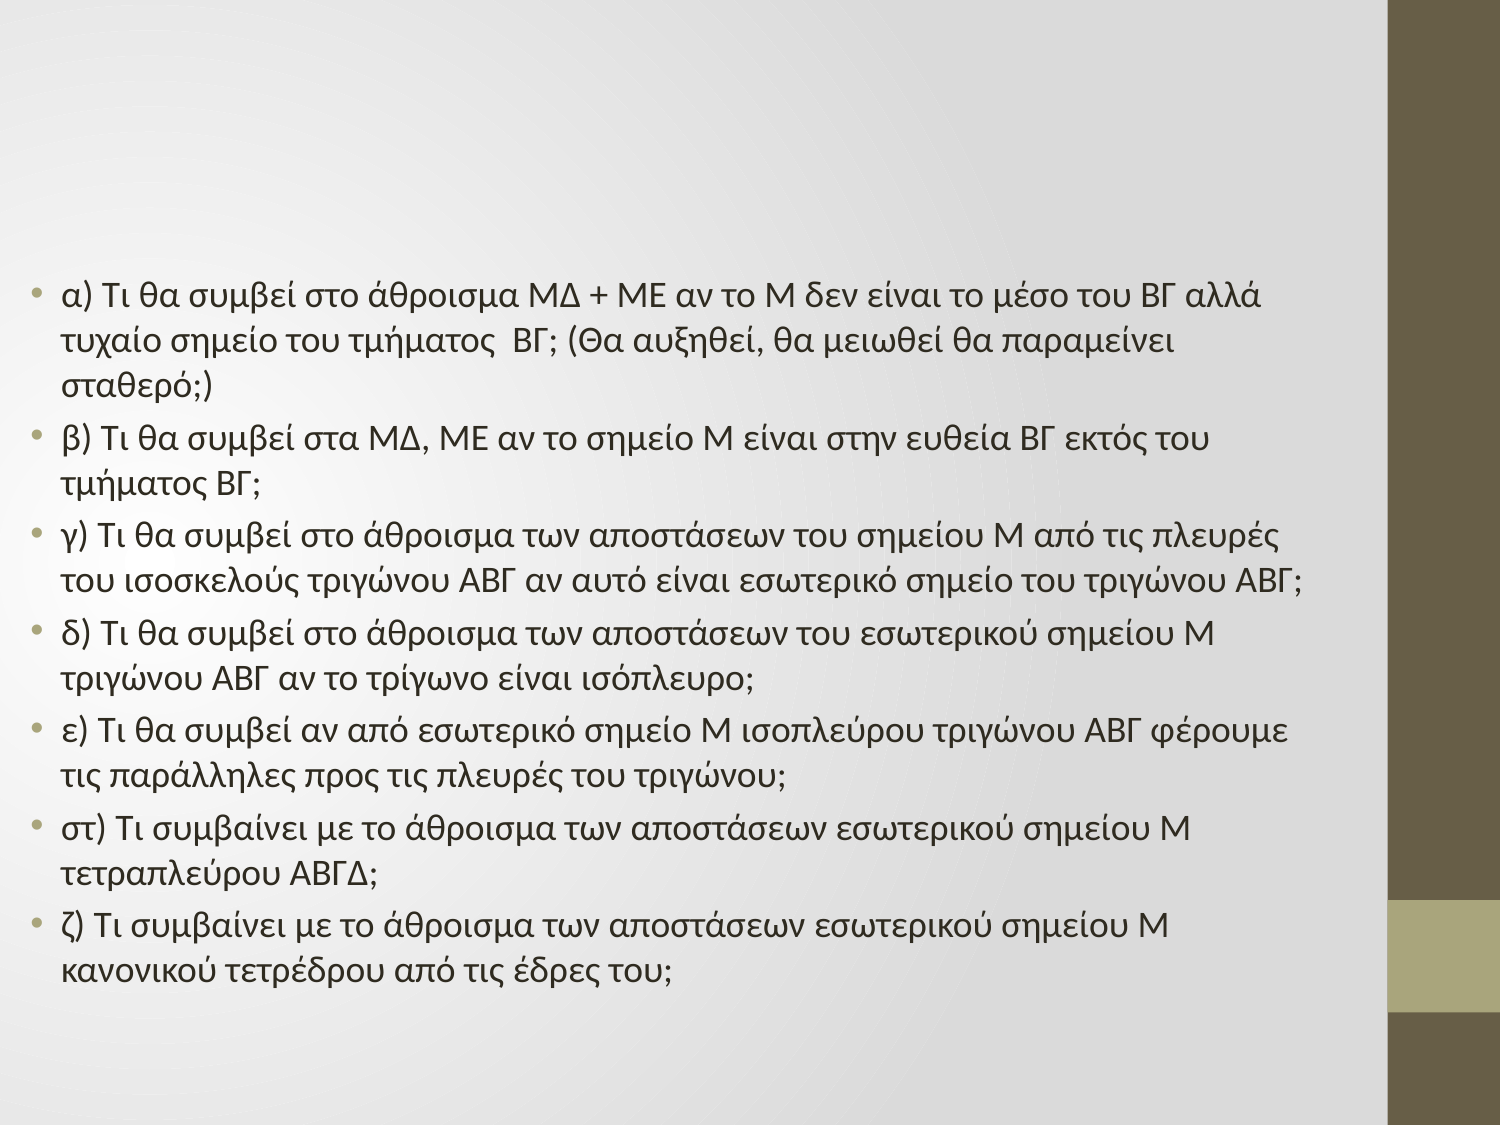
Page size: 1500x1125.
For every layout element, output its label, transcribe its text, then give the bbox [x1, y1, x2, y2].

list α) Τι θα συμβεί στο άθροισμα ΜΔ + ΜΕ αν το Μ δεν είναι το μέσο του ΒΓ αλλά τυχαίο σημείο του τμήματος ΒΓ; (Θα αυξηθεί, θα μειωθεί θα παραμείνει σταθερό;) β) Τι θα συμβεί στα ΜΔ, ΜΕ αν το σημείο Μ είναι στην ευθεία ΒΓ εκτός του τμήματος ΒΓ; γ) Τι θα συμβεί στο άθροισμα των αποστάσεων του σημείου Μ από τις πλευρές του ισοσκελούς τριγώνου ΑΒΓ αν αυτό είναι εσωτερικό σημείο του τριγώνου ΑΒΓ; δ) Τι θα συμβεί στο άθροισμα των αποστάσεων του εσωτερικού σημείου Μ τριγώνου ΑΒΓ αν το τρίγωνο είναι ισόπλευρο; ε) Τι θα συμβεί αν από εσωτερικό σημείο Μ ισοπλεύρου τριγώνου ΑΒΓ φέρουμε τις παράλληλες προς τις πλευρές του τριγώνου; στ) Τι συμβαίνει με το άθροισμα των αποστάσεων εσωτερικού σημείου Μ τετραπλεύρου ΑΒΓΔ; ζ) Τι συμβαίνει με το άθροισμα των αποστάσεων εσωτερικού σημείου Μ κανονικού τετρέδρου από τις έδρες του; [0, 262, 1325, 1050]
